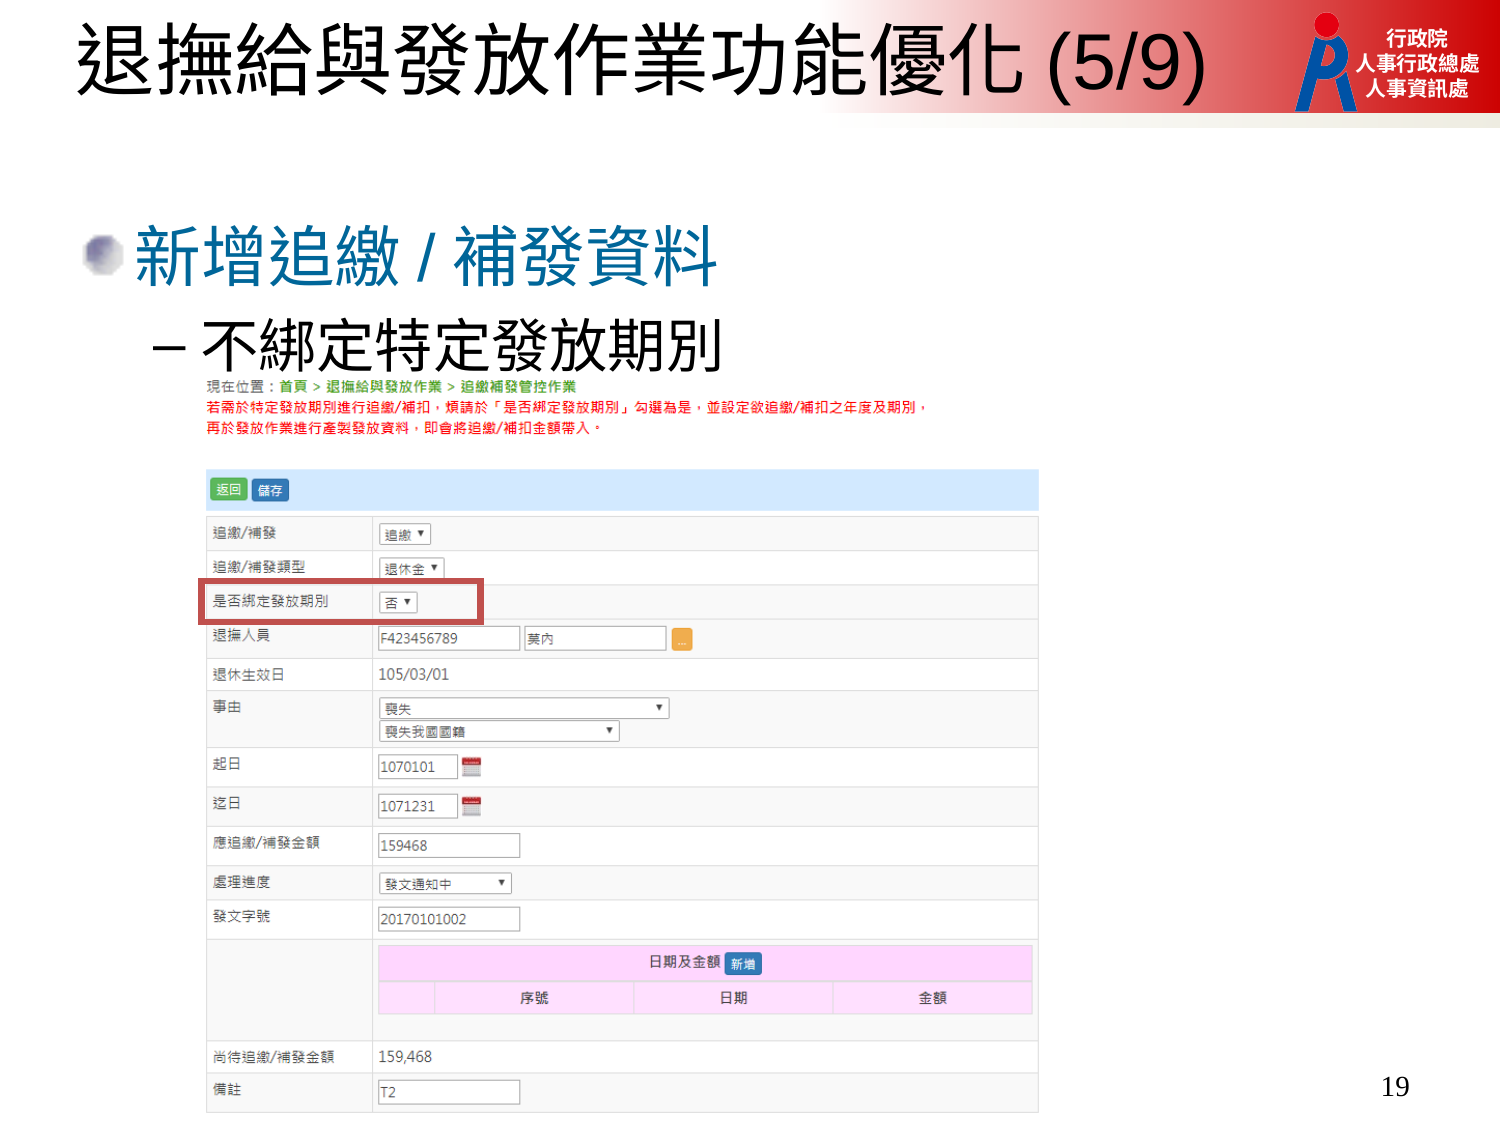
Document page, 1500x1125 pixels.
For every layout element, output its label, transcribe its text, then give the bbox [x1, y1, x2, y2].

picture [203, 374, 1043, 1116]
title 退撫給與發放作業功能優化(5/9) [59, 4, 1225, 111]
list 新增追繳/補發資料 不綁定特定發放期別 [63, 206, 1414, 950]
picture [1278, 0, 1374, 128]
text_box <編號> [1074, 1059, 1426, 1110]
picture [205, 584, 477, 619]
